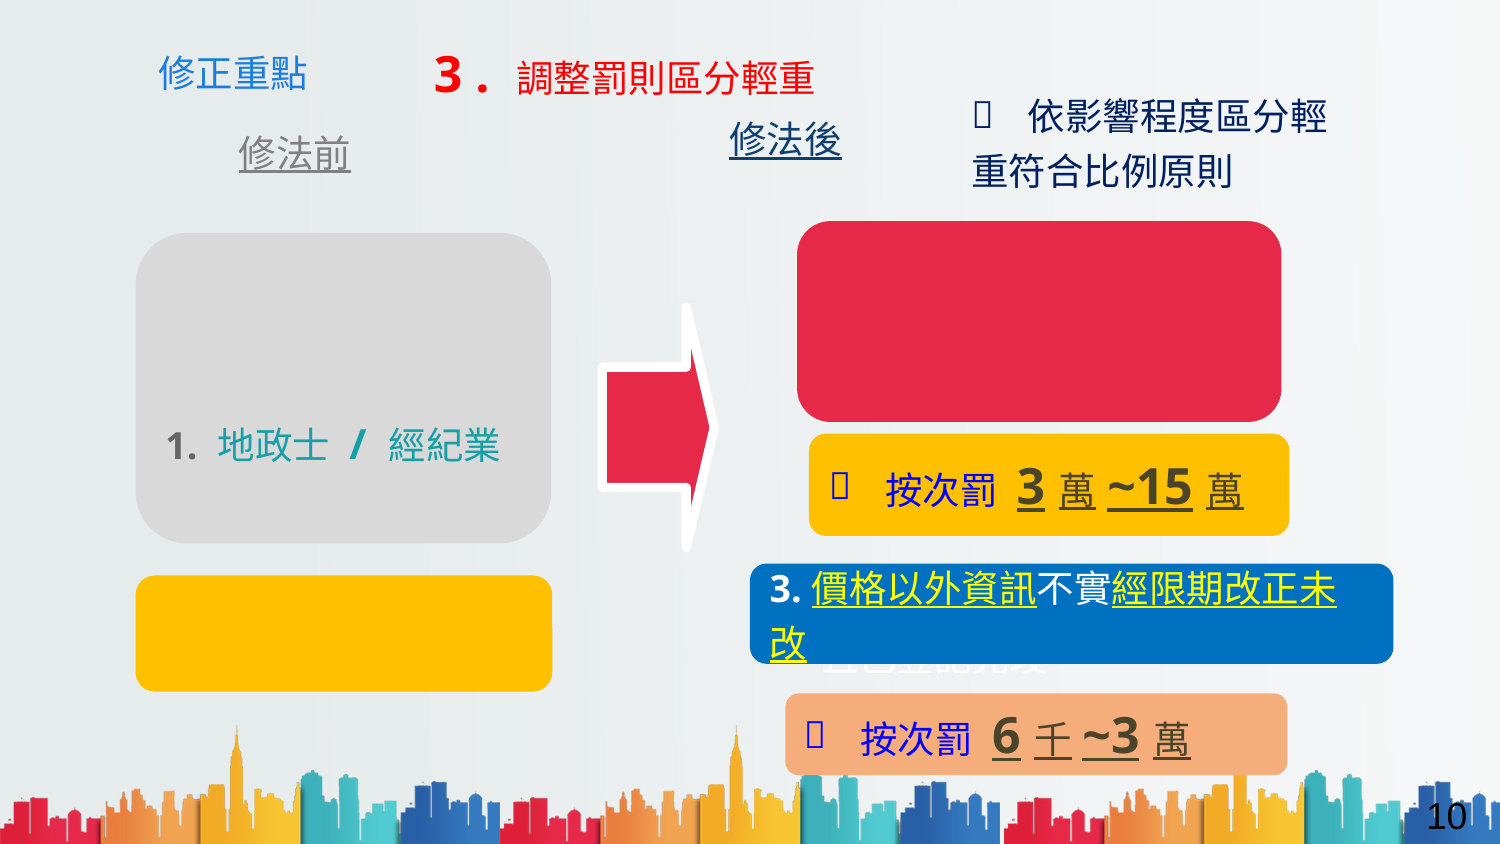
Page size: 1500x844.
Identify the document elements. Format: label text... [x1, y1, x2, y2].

text_box 按次罰 3萬~15萬 [808, 433, 1290, 536]
text_box 依影響程度區分輕 重符合比例原則 [950, 67, 1500, 216]
picture [0, 0, 1500, 844]
text_box 修正重點 [17, 20, 449, 123]
text_box 按次罰 6千~3萬 [785, 693, 1288, 776]
text_box 一律按次罰 3萬~15萬 [135, 575, 553, 692]
text_box 修法後 [714, 102, 1019, 198]
text_box [602, 307, 715, 548]
text_box 10 [1411, 787, 1500, 844]
text_box 3.價格以外資訊不實經限期改正未改 [749, 563, 1394, 664]
text_box 3 . 調整罰則區分輕重 [419, 32, 966, 107]
text_box 1. 地政士 / 經紀業違反申報規定 2. 權利人經限期改正仍未改正 [135, 232, 552, 544]
text_box 1.經限期申報仍未報， 且已登記完竣 2.價格資訊不實 [797, 221, 1282, 422]
text_box 修法前 [223, 116, 529, 212]
